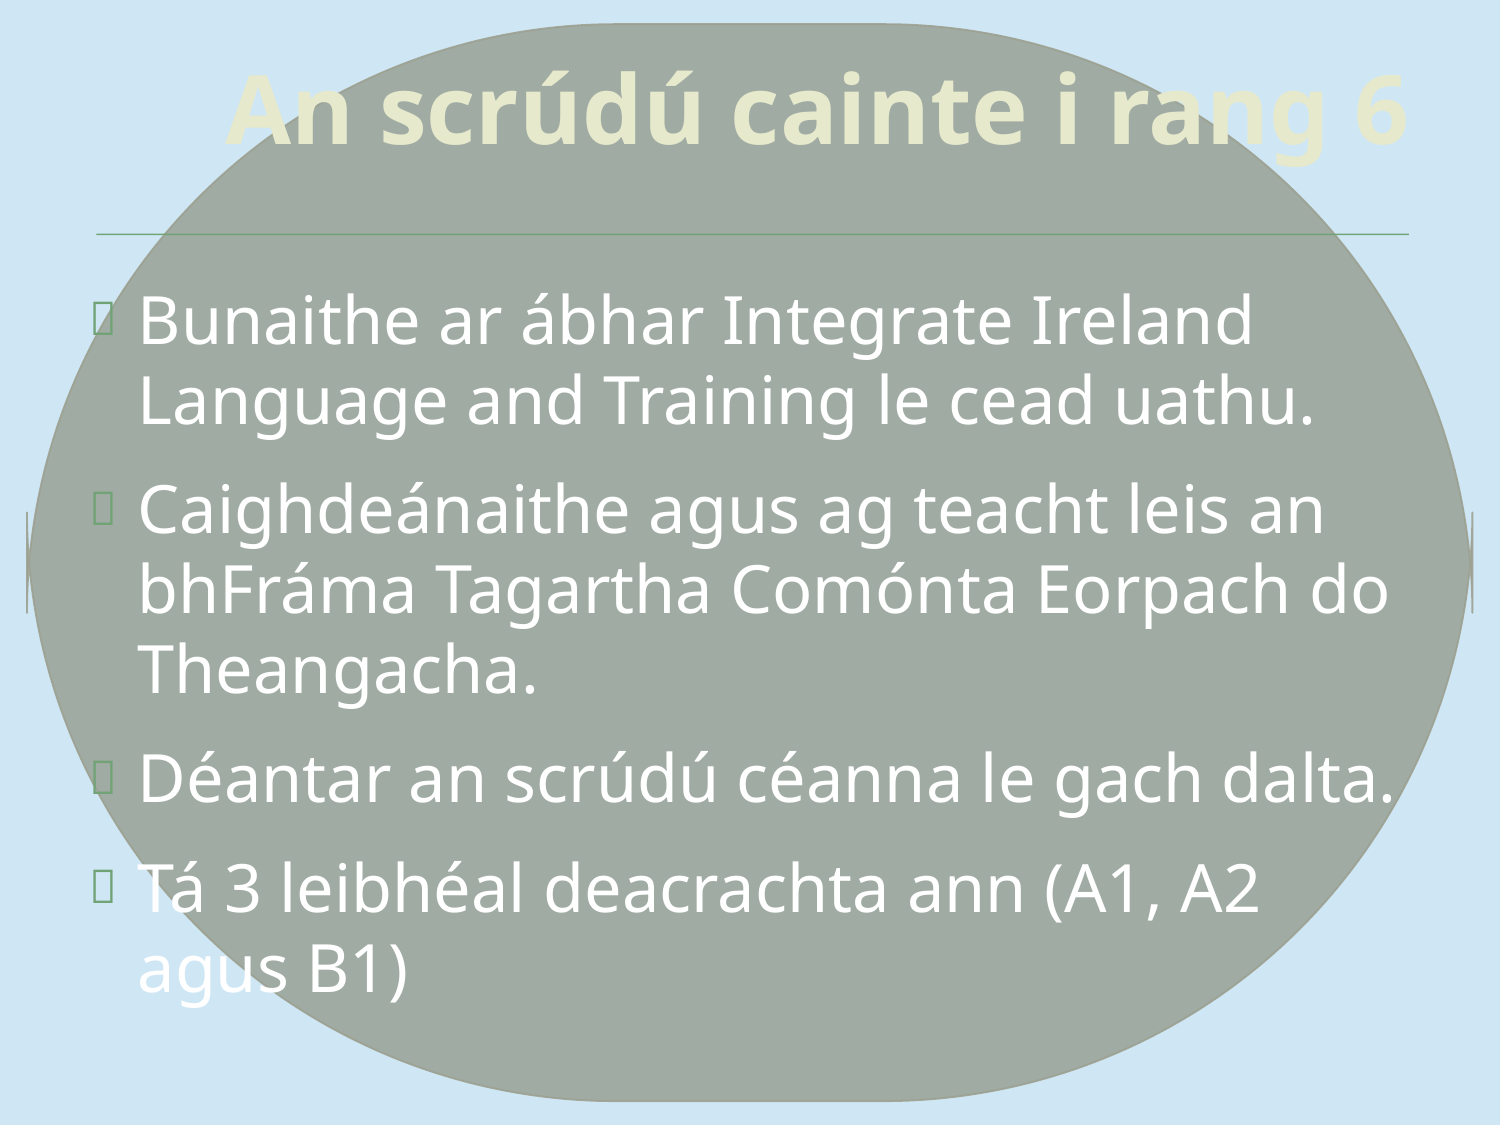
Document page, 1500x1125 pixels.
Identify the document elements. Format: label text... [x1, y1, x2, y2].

list Bunaithe ar ábhar Integrate Ireland Language and Training le cead uathu. Caighdeánaithe agus ag teacht leis an bhFráma Tagartha Comónta Eorpach do Theangacha. Déantar an scrúdú céanna le gach dalta. Tá 3 leibhéal deacrachta ann (A1, A2 agus B1) [75, 270, 1425, 1013]
title An scrúdú cainte i rang 6 [75, 41, 1425, 230]
